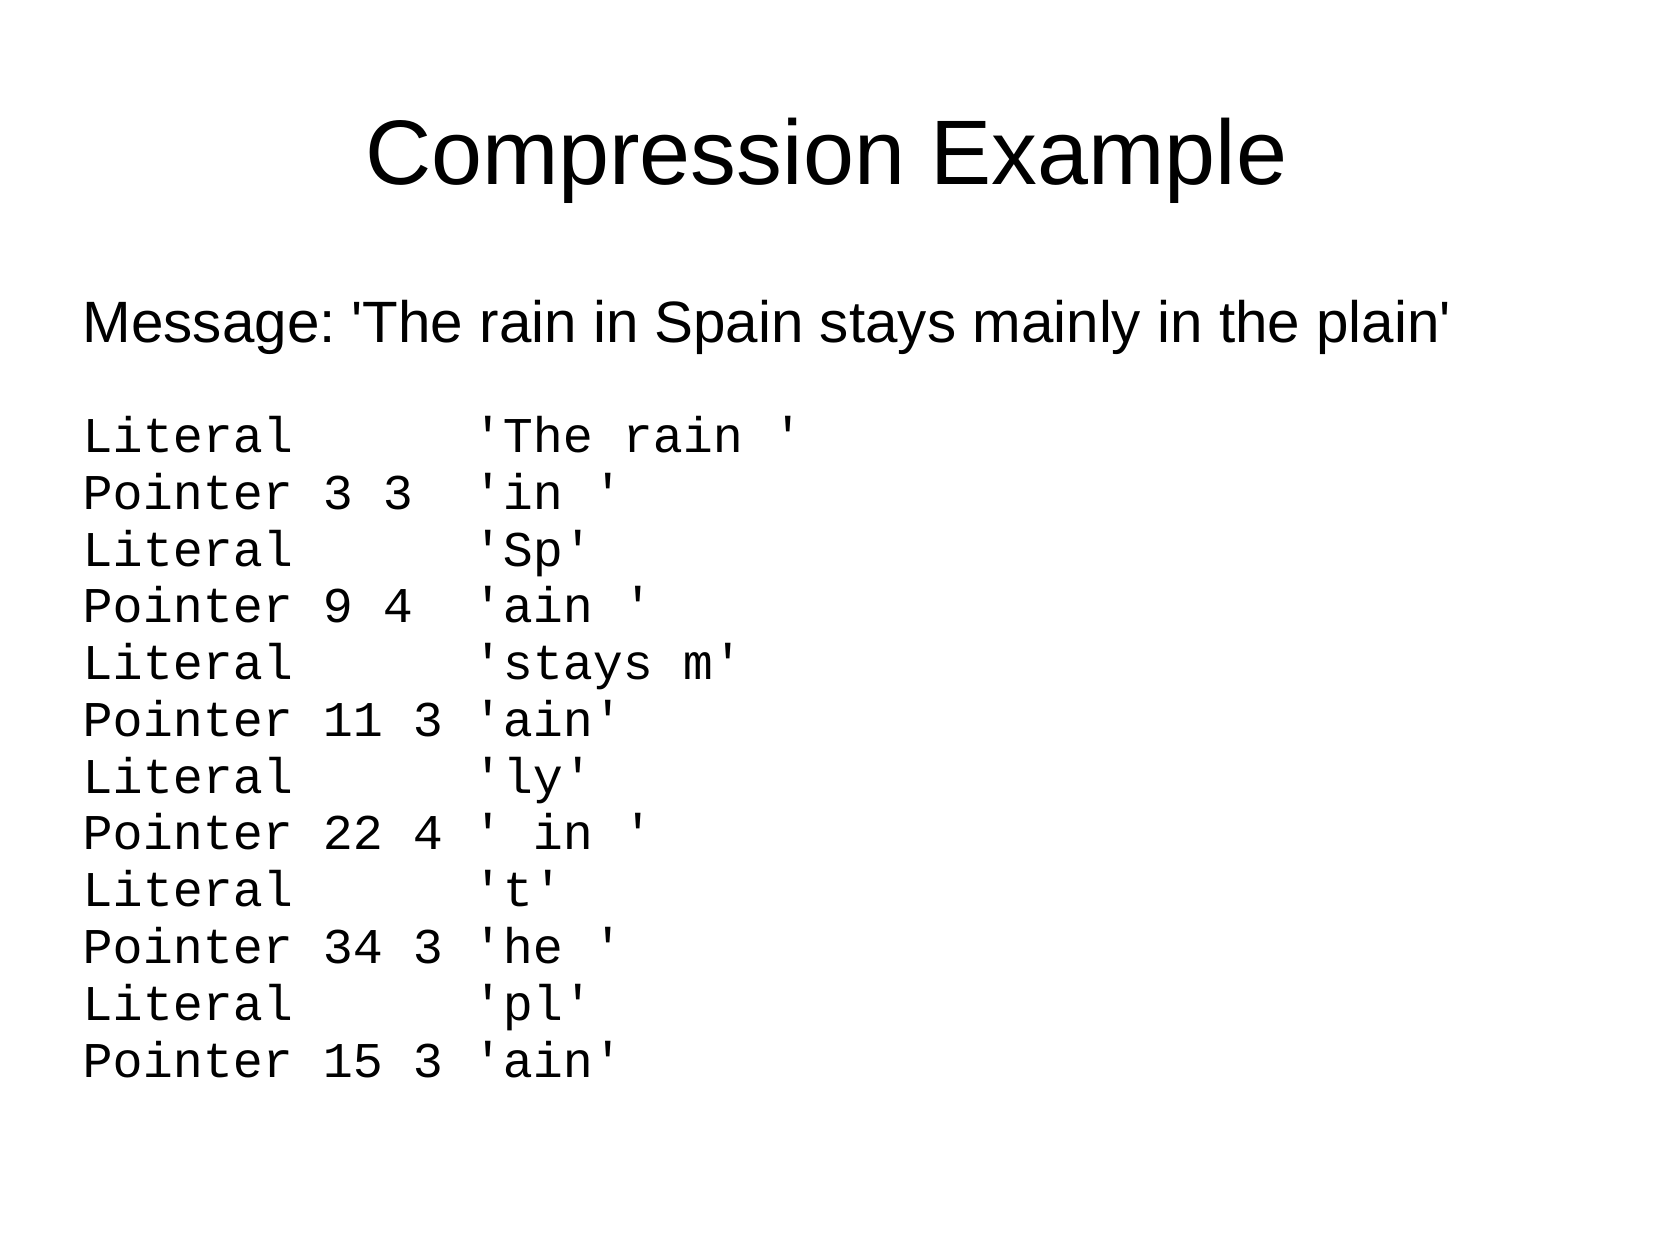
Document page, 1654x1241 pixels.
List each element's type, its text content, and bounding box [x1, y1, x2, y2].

title Compression Example [82, 49, 1571, 257]
list Message: 'The rain in Spain stays mainly in the plain' Literal 'The rain ' Pointer 3 3 'in ' Literal 'Sp' Pointer 9 4 'ain ' Literal 'stays m' Pointer 11 3 'ain' Literal 'ly' Pointer 22 4 ' in ' Literal 't' Pointer 34 3 'he ' Literal 'pl' Pointer 15 3 'ain' [82, 290, 1571, 1109]
